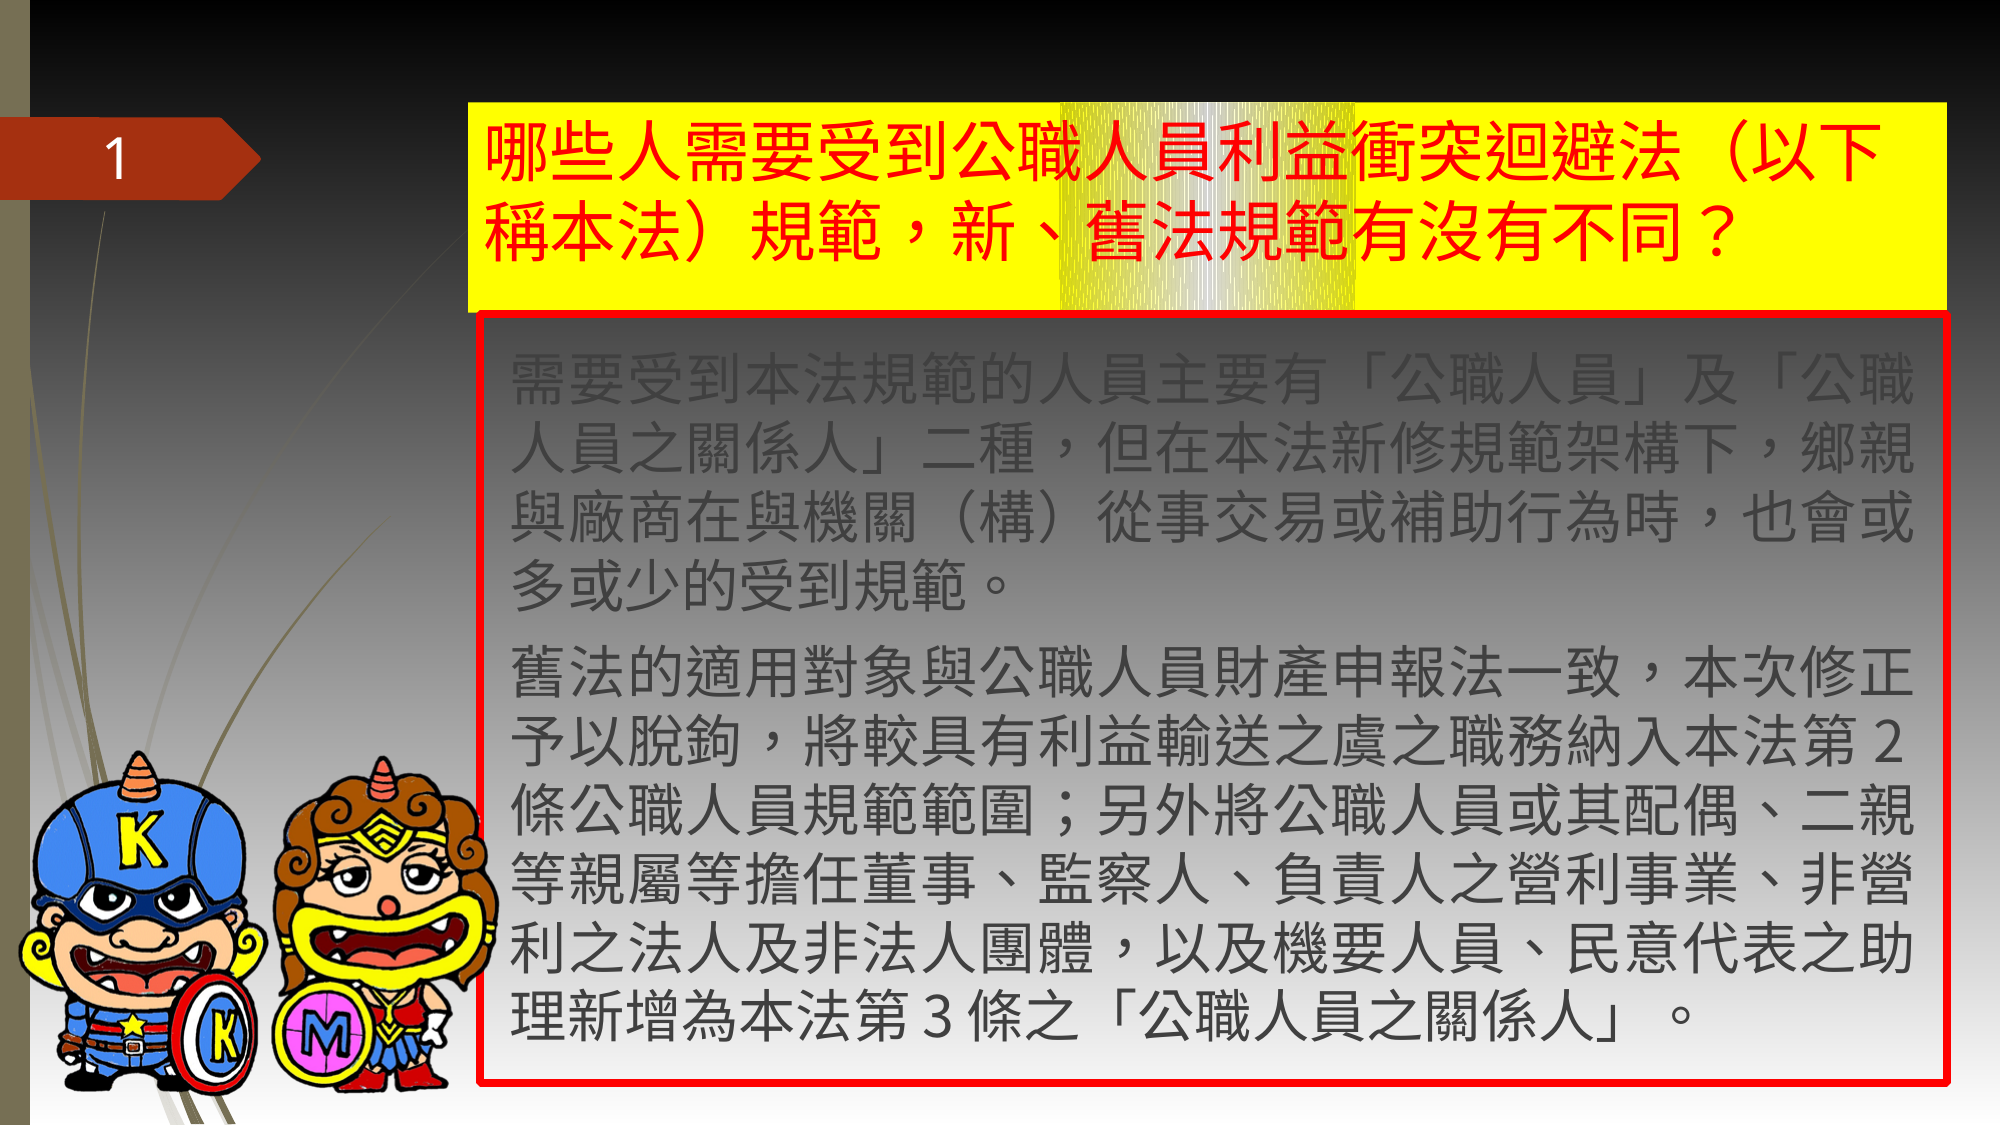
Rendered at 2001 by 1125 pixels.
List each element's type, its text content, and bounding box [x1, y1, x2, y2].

list 需要受到本法規範的人員主要有「公職人員」及「公職人員之關係人」二種，但在本法新修規範架構下，鄉親與廠商在與機關（構）從事交易或補助行為時，也會或多或少的受到規範。 舊法的適用對象與公職人員財產申報法一致，本次修正予以脫鉤，將較具有利益輸送之虞之職務納入本法第2條公職人員規範範圍；另外將公職人員或其配偶、二親等親屬等擔任董事、監察人、負責人之營利事業、非營利之法人及非法人團體，以及機要人員、民意代表之助理新增為本法第3條之「公職人員之關係人」。 [480, 313, 1947, 1084]
title 哪些人需要受到公職人員利益衝突迴避法（以下稱本法）規範，新、舊法規範有沒有不同？ [468, 102, 1947, 313]
picture [0, 745, 510, 1101]
text_box 1 [86, 114, 199, 199]
